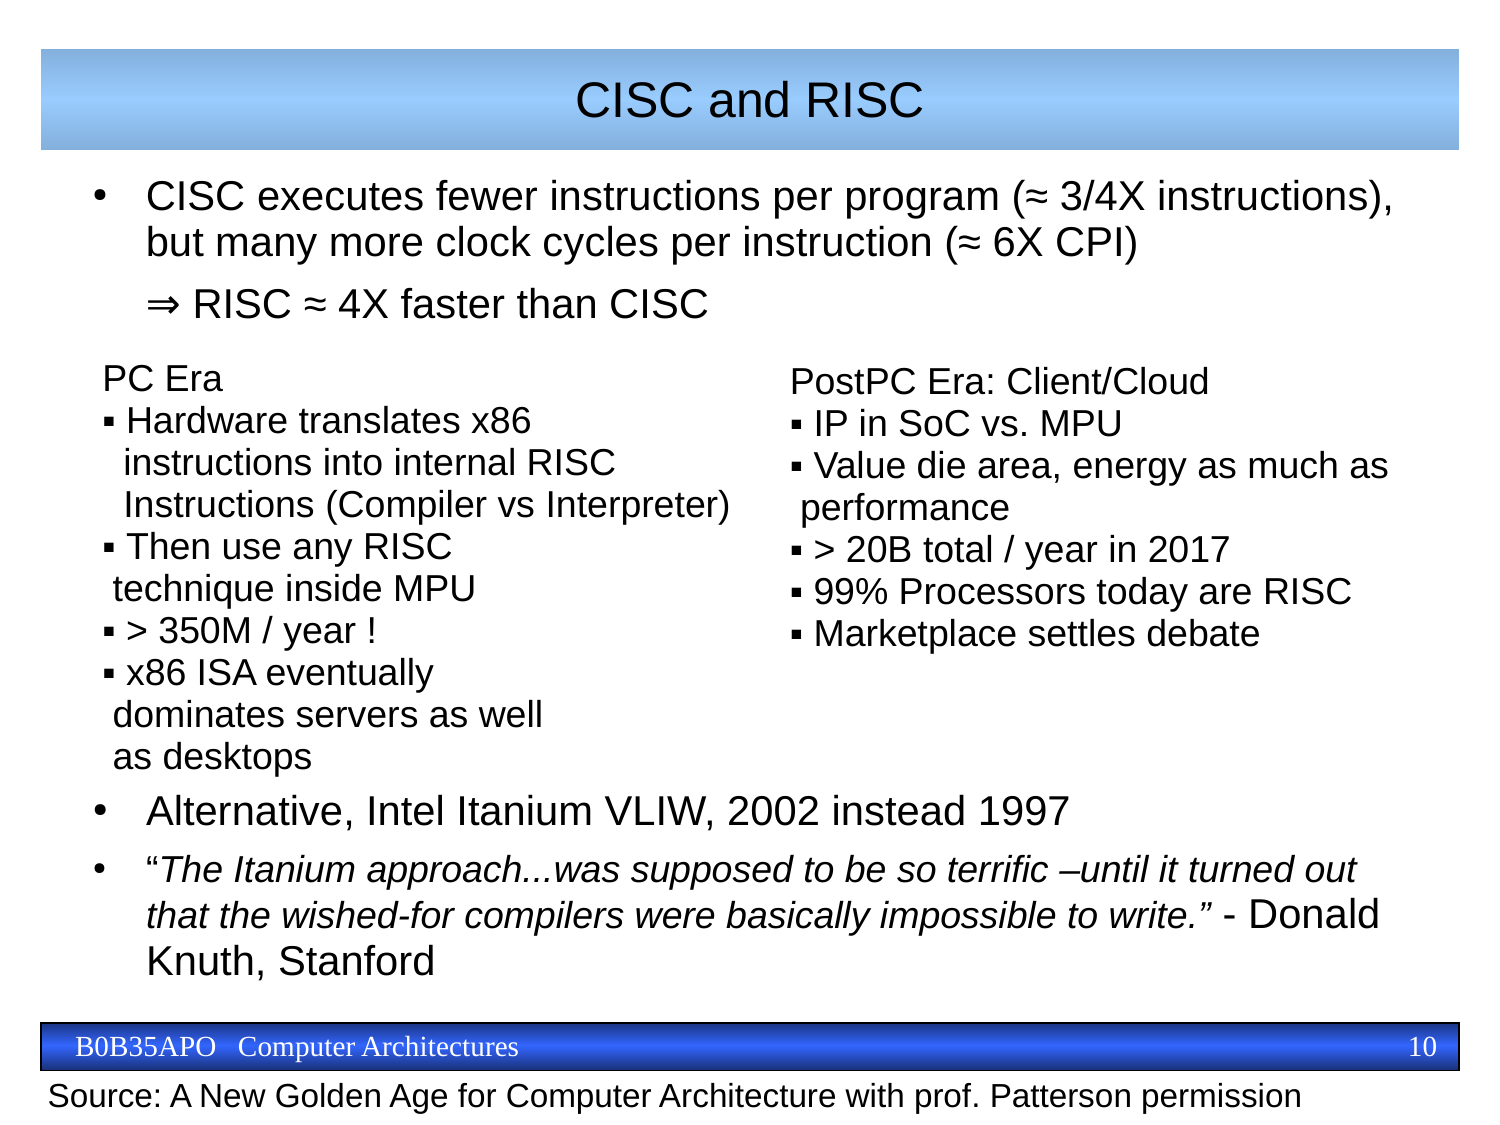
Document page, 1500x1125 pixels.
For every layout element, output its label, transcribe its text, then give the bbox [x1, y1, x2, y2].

text_box Source: A New Golden Age for Computer Architecture with prof. Patterson permission [32, 1069, 1446, 1125]
title CISC and RISC [41, 49, 1459, 150]
list CISC executes fewer instructions per program (≈ 3/4X instructions), but many more clock cycles per instruction (≈ 6X CPI) ⇒ RISC ≈ 4X faster than CISC [75, 172, 1426, 350]
text_box PostPC Era: Client/Cloud ▪ IP in SoC vs. MPU ▪ Value die area, energy as much as performance ▪ > 20B total / year in 2017 ▪ 99% Processors today are RISC ▪ Marketplace settles debate [774, 352, 1438, 704]
text_box PC Era ▪ Hardware translates x86 instructions into internal RISC Instructions (Compiler vs Interpreter) ▪ Then use any RISC technique inside MPU ▪ > 350M / year ! ▪ x86 ISA eventually dominates servers as well as desktops [87, 349, 763, 787]
list Alternative, Intel Itanium VLIW, 2002 instead 1997 “The Itanium approach...was supposed to be so terrific –until it turned out that the wished-for compilers were basically impossible to write.” - Donald Knuth, Stanford [75, 787, 1426, 1000]
